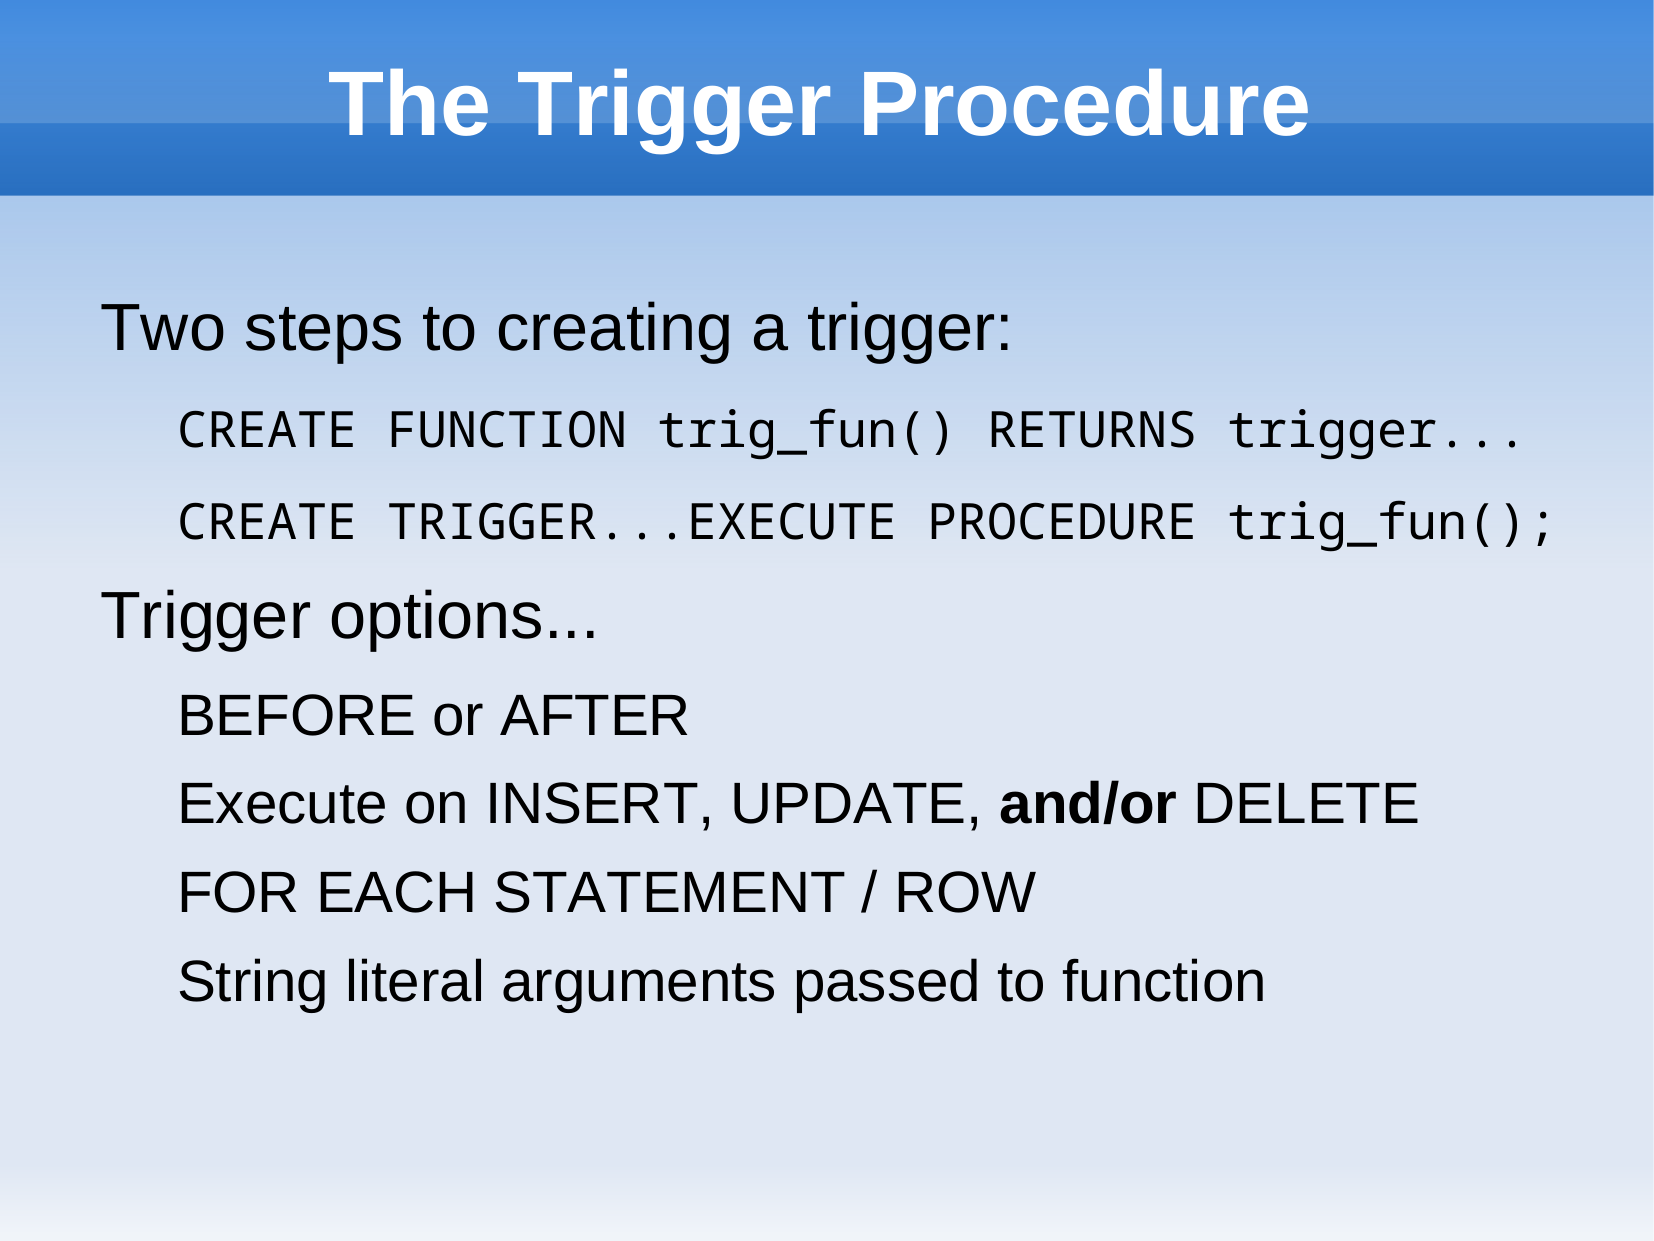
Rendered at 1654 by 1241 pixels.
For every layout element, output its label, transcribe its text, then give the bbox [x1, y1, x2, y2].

picture [0, 0, 1654, 1241]
list Two steps to creating a trigger: CREATE FUNCTION trig_fun() RETURNS trigger... CREATE TRIGGER...EXECUTE PROCEDURE trig_fun(); Trigger options... BEFORE or AFTER Execute on INSERT, UPDATE, and/or DELETE FOR EACH STATEMENT / ROW String literal arguments passed to function [82, 290, 1571, 1094]
title The Trigger Procedure [76, 7, 1565, 200]
